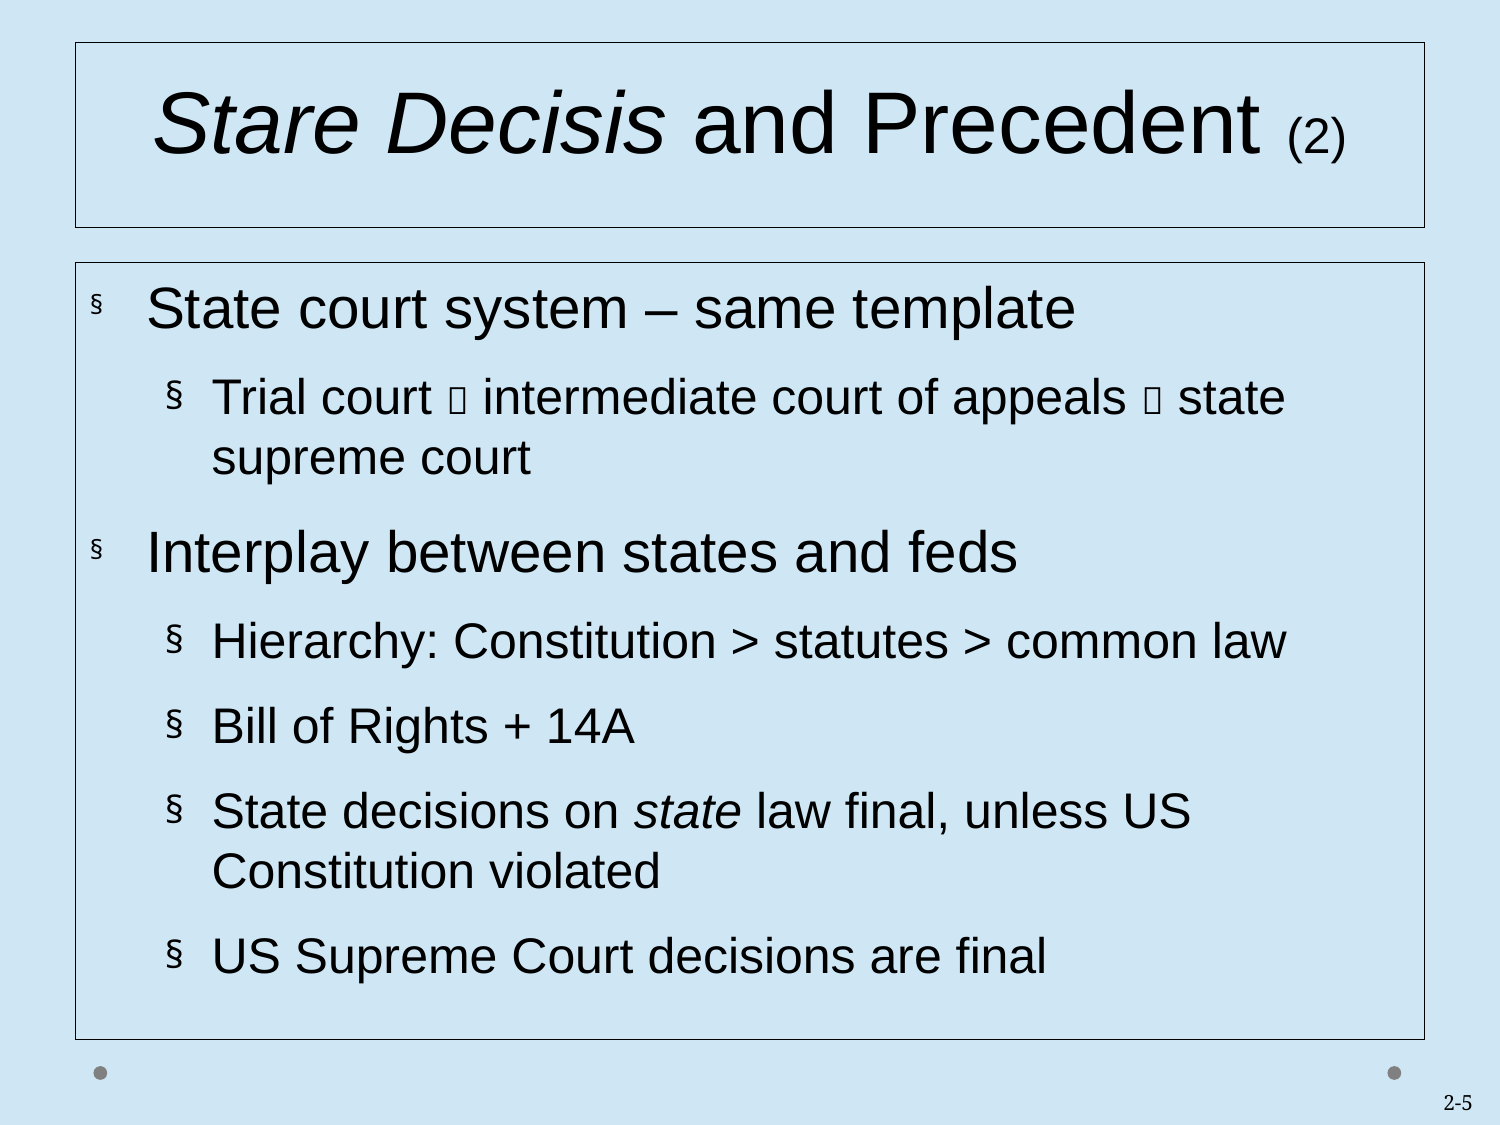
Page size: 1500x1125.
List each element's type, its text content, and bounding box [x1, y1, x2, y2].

title Stare Decisis and Precedent (2) [75, 42, 1425, 228]
list State court system – same template Trial court  intermediate court of appeals  state supreme court Interplay between states and feds Hierarchy: Constitution > statutes > common law Bill of Rights + 14A State decisions on state law final, unless US Constitution violated US Supreme Court decisions are final [75, 262, 1425, 1040]
